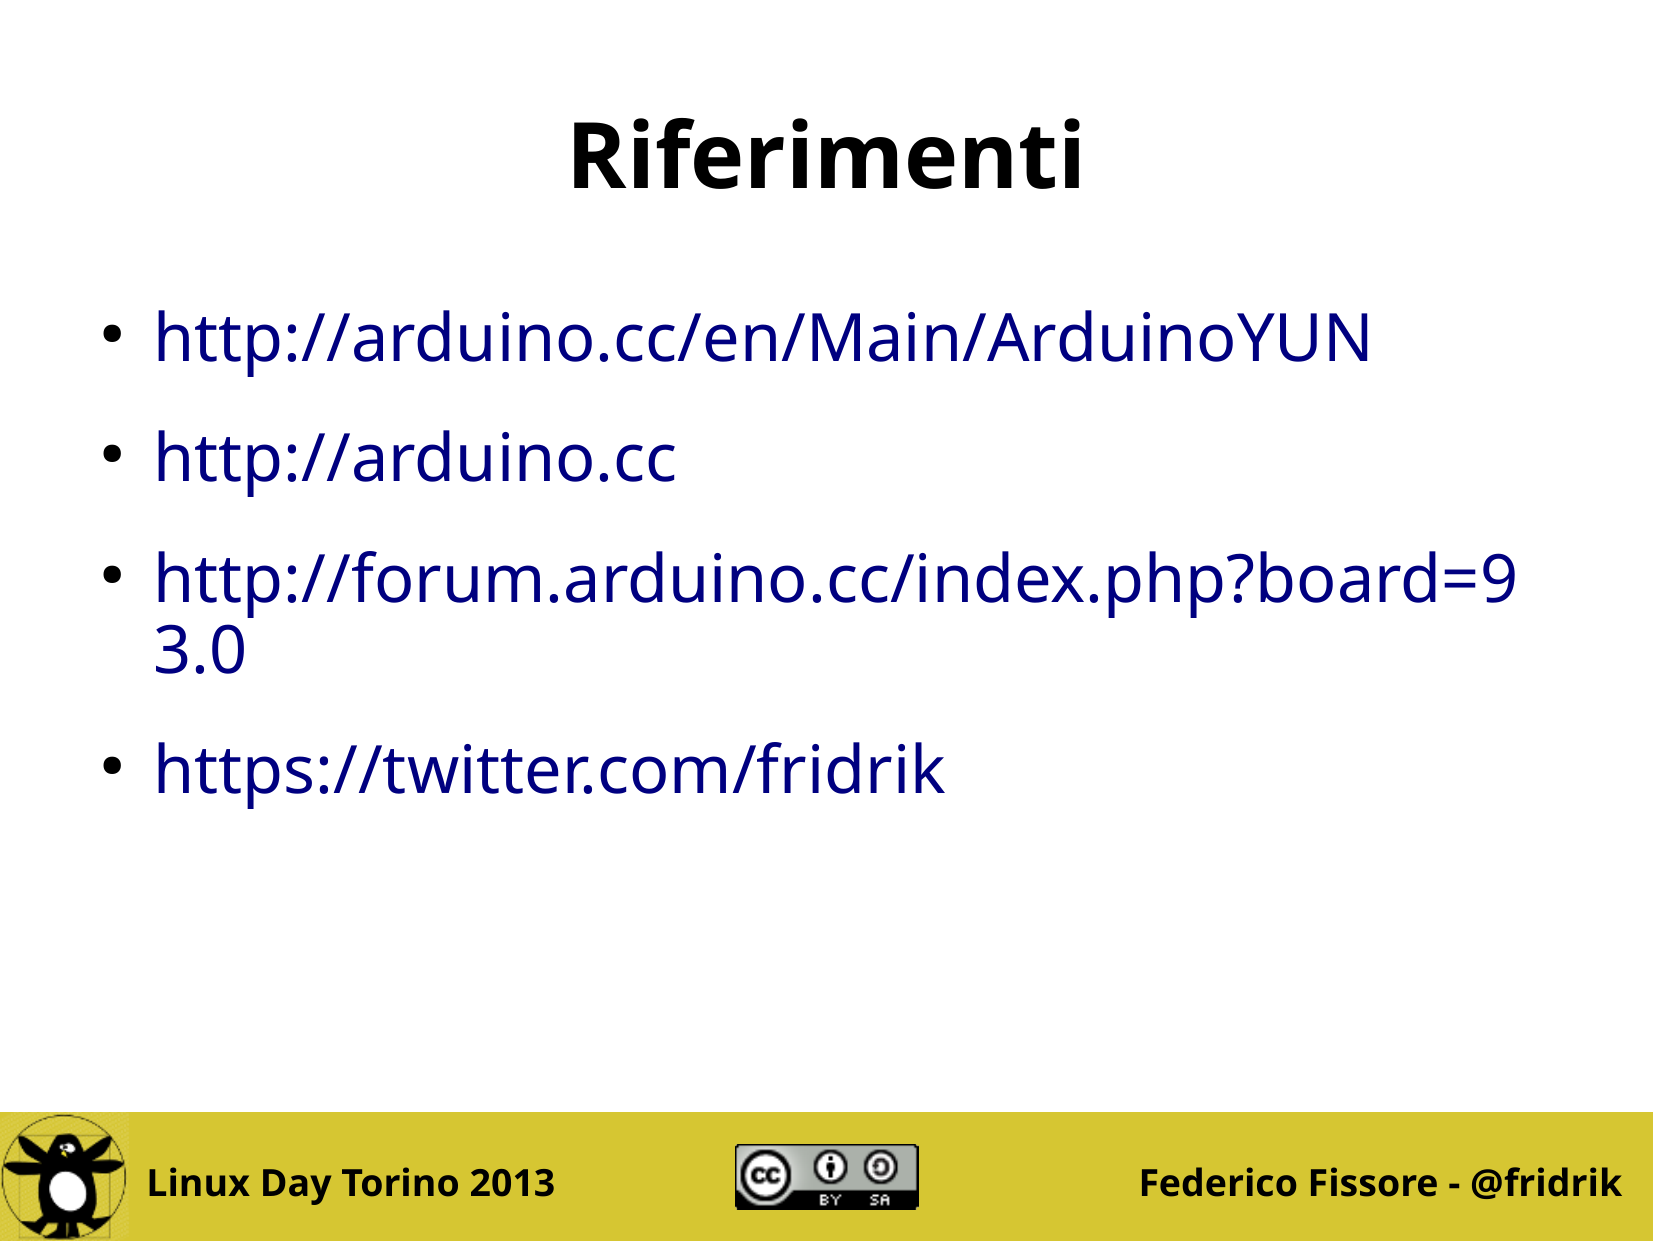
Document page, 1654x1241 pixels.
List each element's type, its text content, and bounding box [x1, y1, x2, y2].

text_box Linux Day Torino 2013 [131, 1148, 553, 1206]
text_box Federico Fissore - @fridrik [1123, 1148, 1627, 1206]
list http://arduino.cc/en/Main/ArduinoYUN http://arduino.cc http://forum.arduino.cc/index.php?board=93.0 https://twitter.com/fridrik [82, 290, 1538, 1010]
title Riferimenti [82, 49, 1571, 257]
picture [0, 1112, 1653, 1241]
